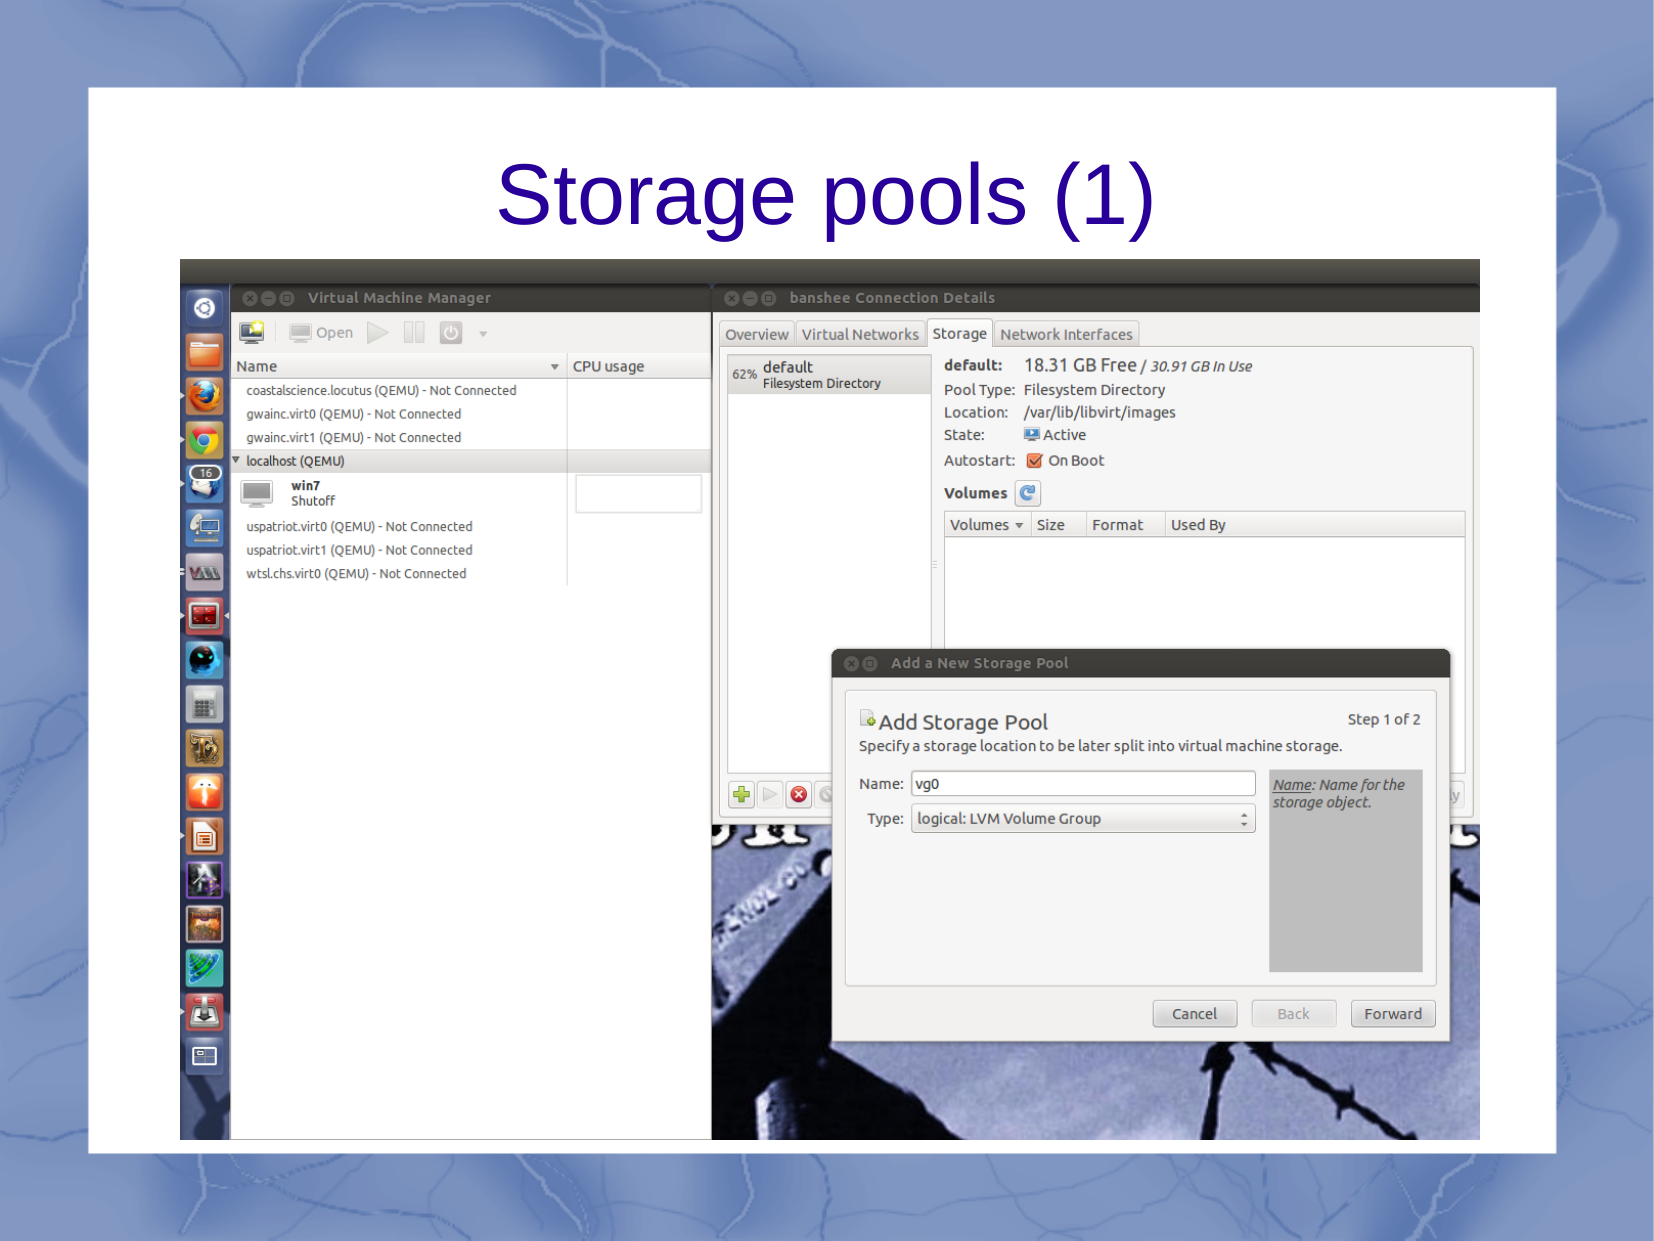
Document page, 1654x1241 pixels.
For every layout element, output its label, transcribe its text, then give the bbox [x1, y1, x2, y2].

picture [0, 0, 1654, 1241]
title Storage pools (1) [118, 90, 1536, 298]
